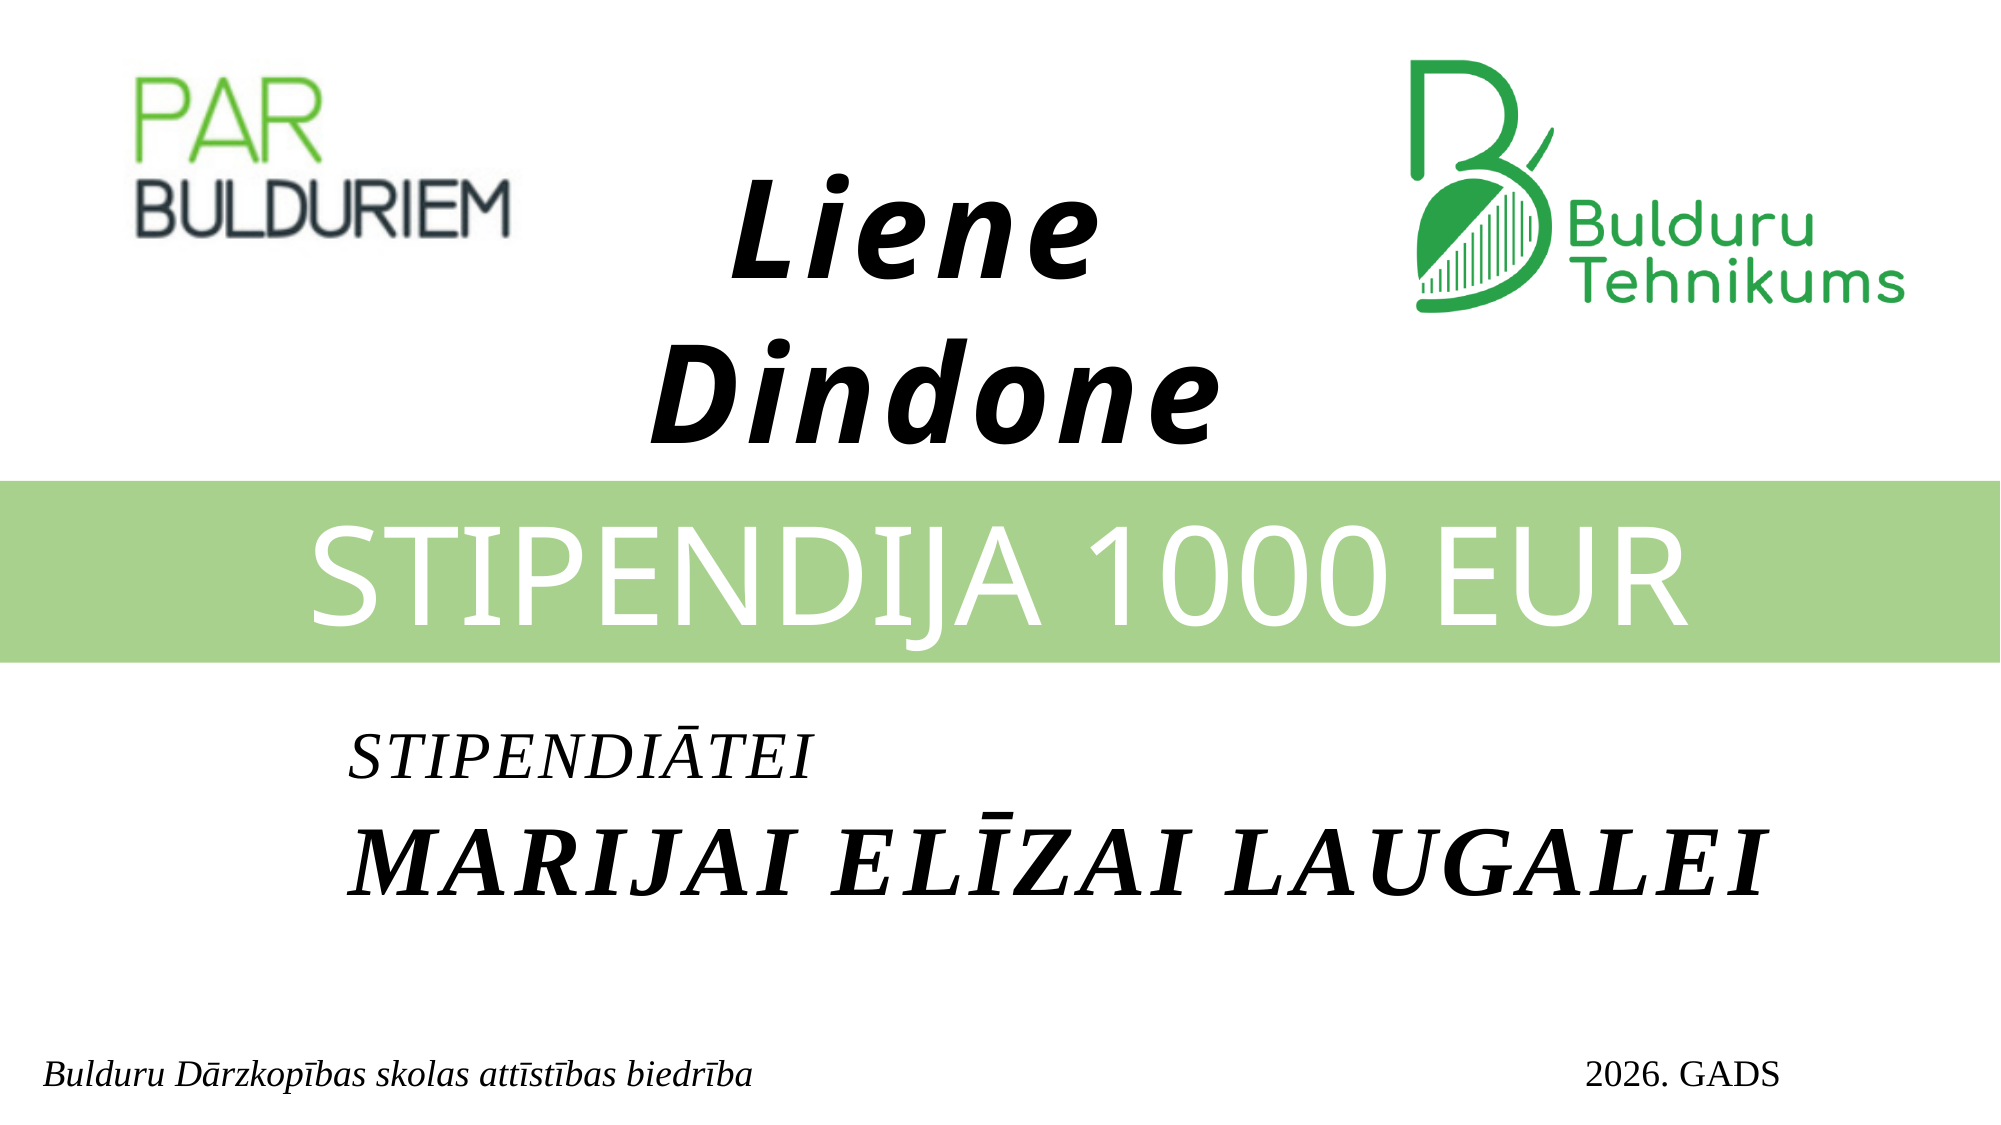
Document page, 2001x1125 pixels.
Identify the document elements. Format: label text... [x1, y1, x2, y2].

text_box Bulduru Dārzkopības skolas attīstības biedrība [27, 1041, 800, 1103]
text_box STIPENDIĀTEI MARIJAI ELĪZAI LAUGALEI [0, 688, 2000, 926]
picture [1402, 52, 1913, 343]
picture [0, 0, 678, 367]
text_box 2026. GADS [1570, 1041, 1973, 1103]
text_box Liene Dindone [597, 133, 1275, 483]
text_box STIPENDIJA 1000 EUR [0, 480, 2000, 663]
